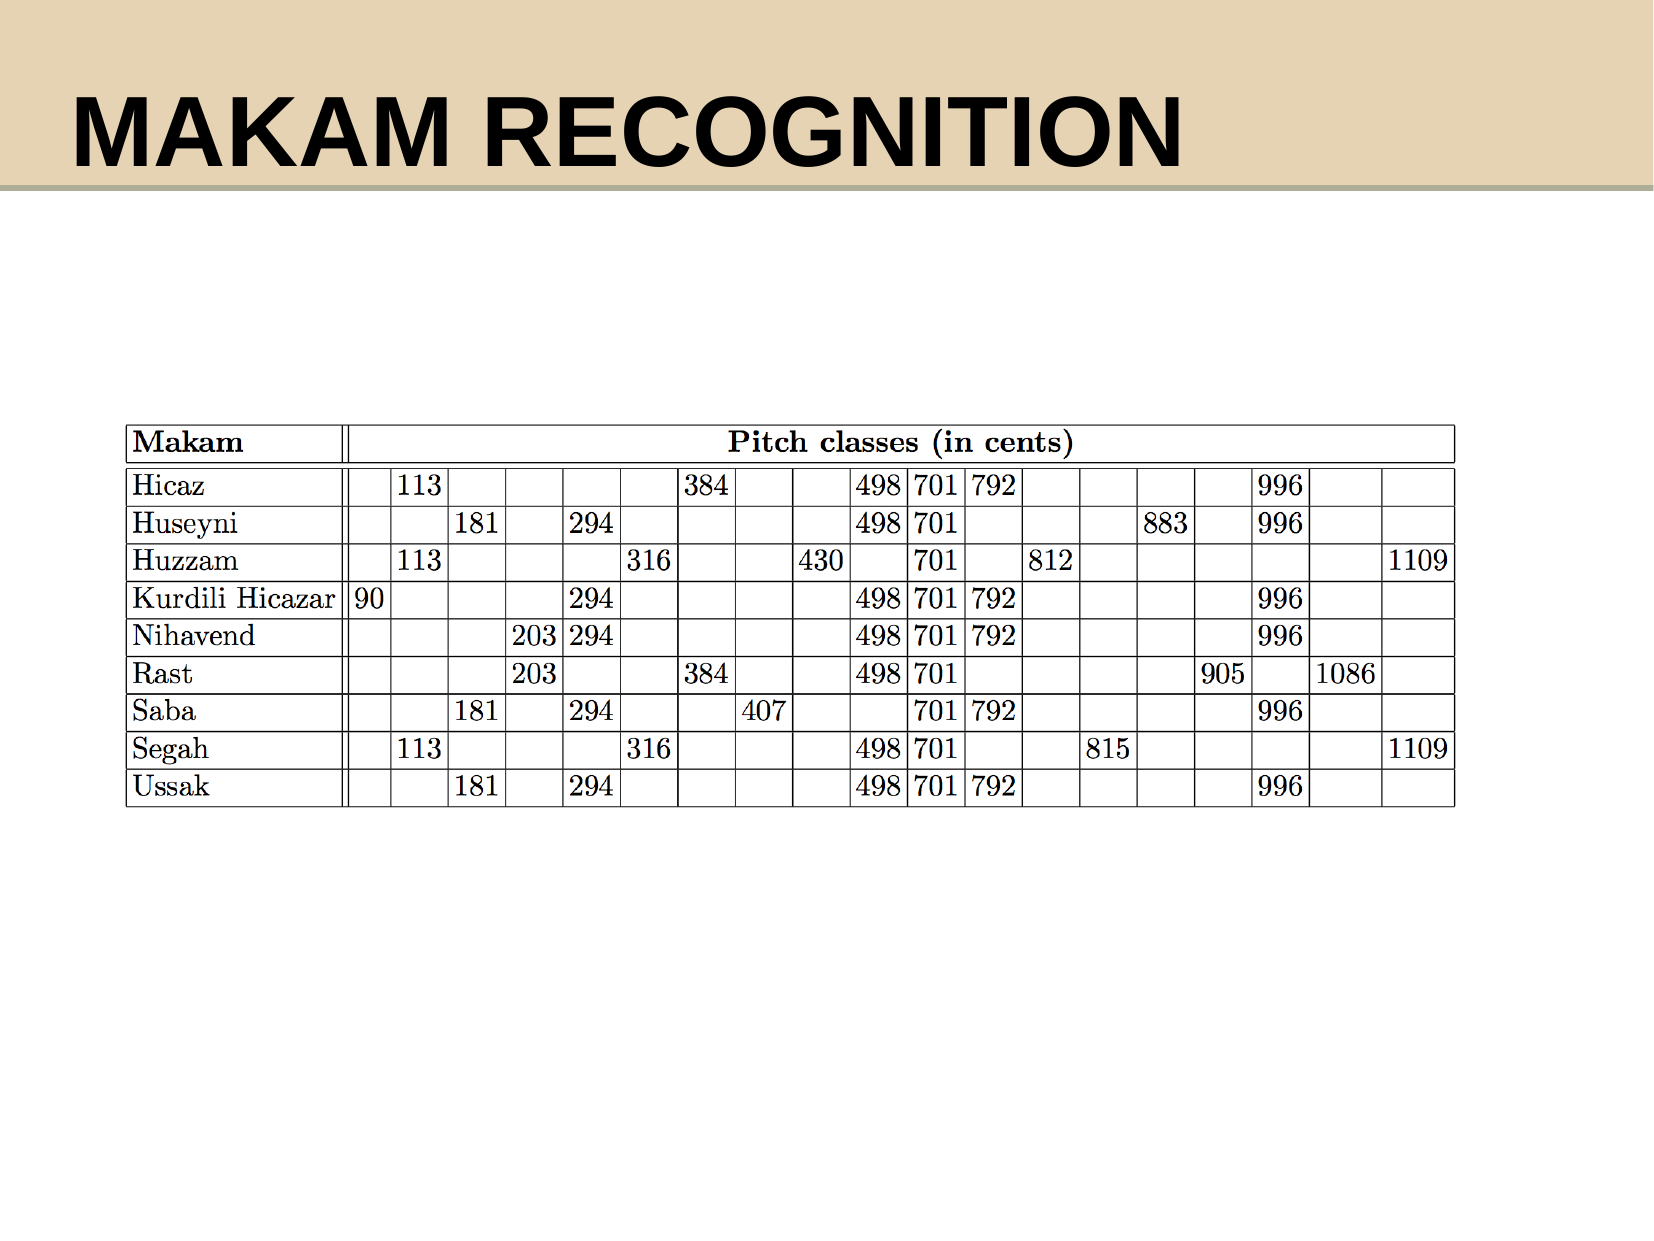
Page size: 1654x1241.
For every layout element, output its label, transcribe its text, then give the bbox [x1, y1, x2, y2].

title MAKAM RECOGNITION [0, 0, 1654, 188]
picture [77, 374, 1538, 820]
